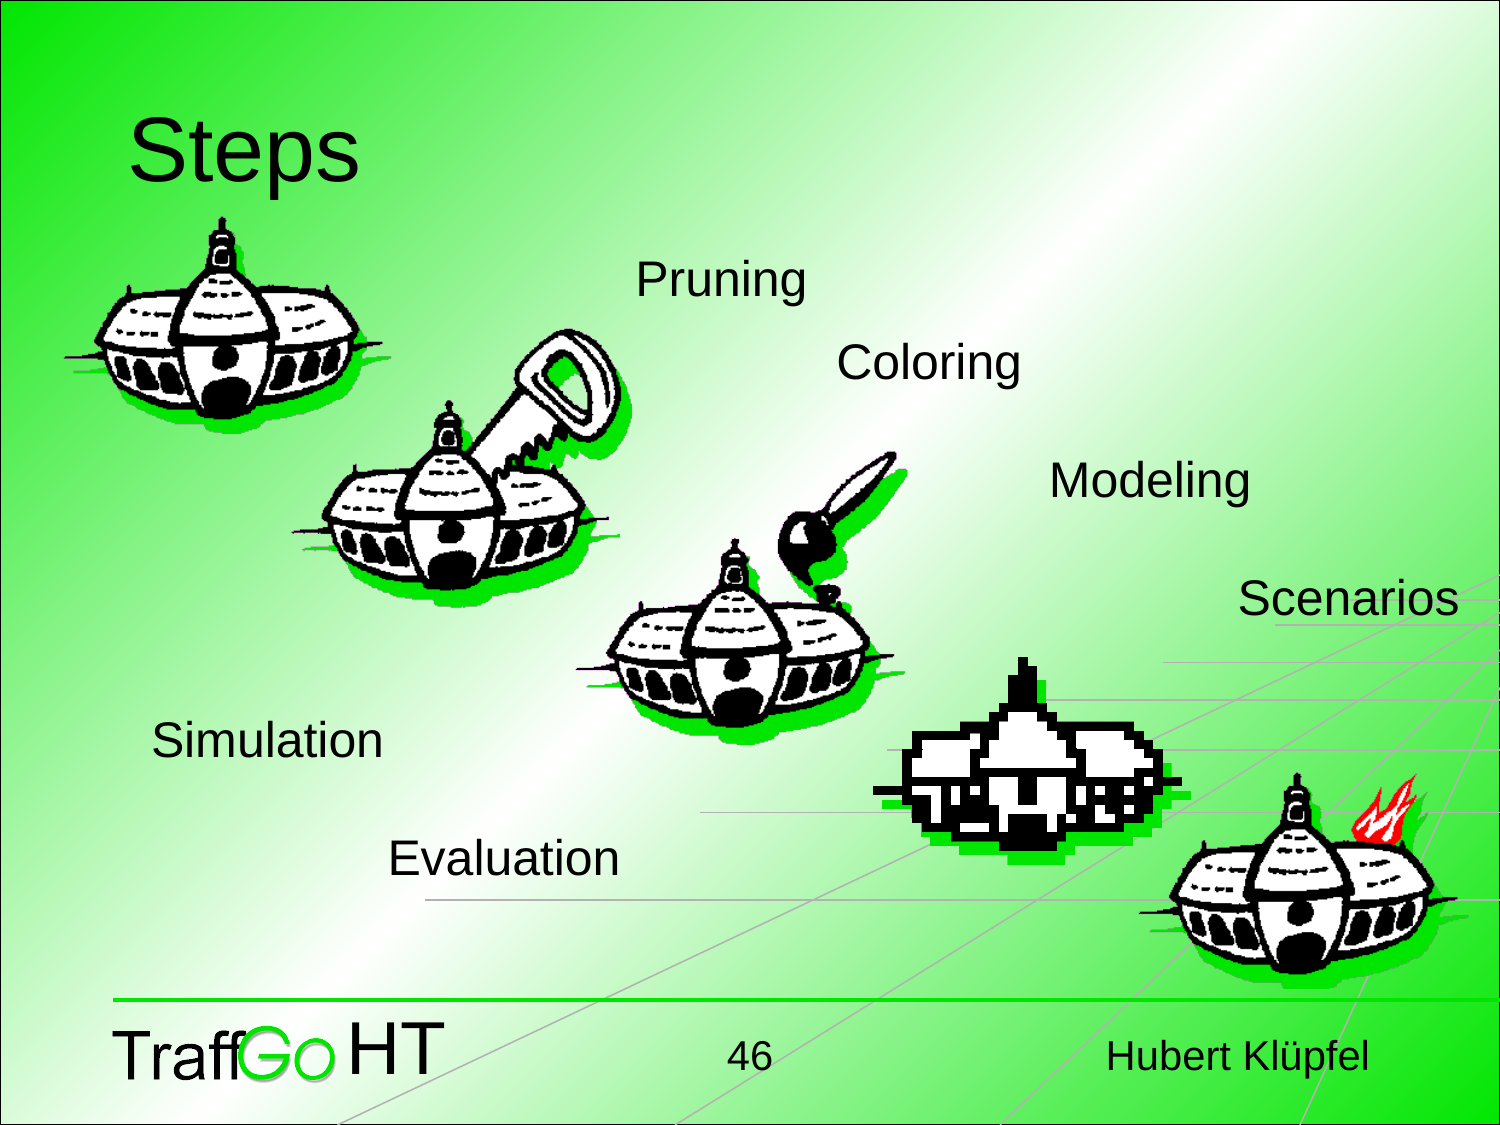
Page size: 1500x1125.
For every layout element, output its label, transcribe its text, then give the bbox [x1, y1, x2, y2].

picture [112, 1024, 338, 1085]
text_box Pruning [620, 243, 823, 315]
text_box Scenarios [1222, 562, 1475, 634]
text_box Modeling [1034, 444, 1267, 516]
text_box Evaluation [372, 822, 636, 894]
title Steps [112, 87, 1388, 213]
text_box Simulation [136, 704, 399, 776]
text_box Coloring [821, 326, 1037, 398]
picture [41, 207, 1471, 989]
